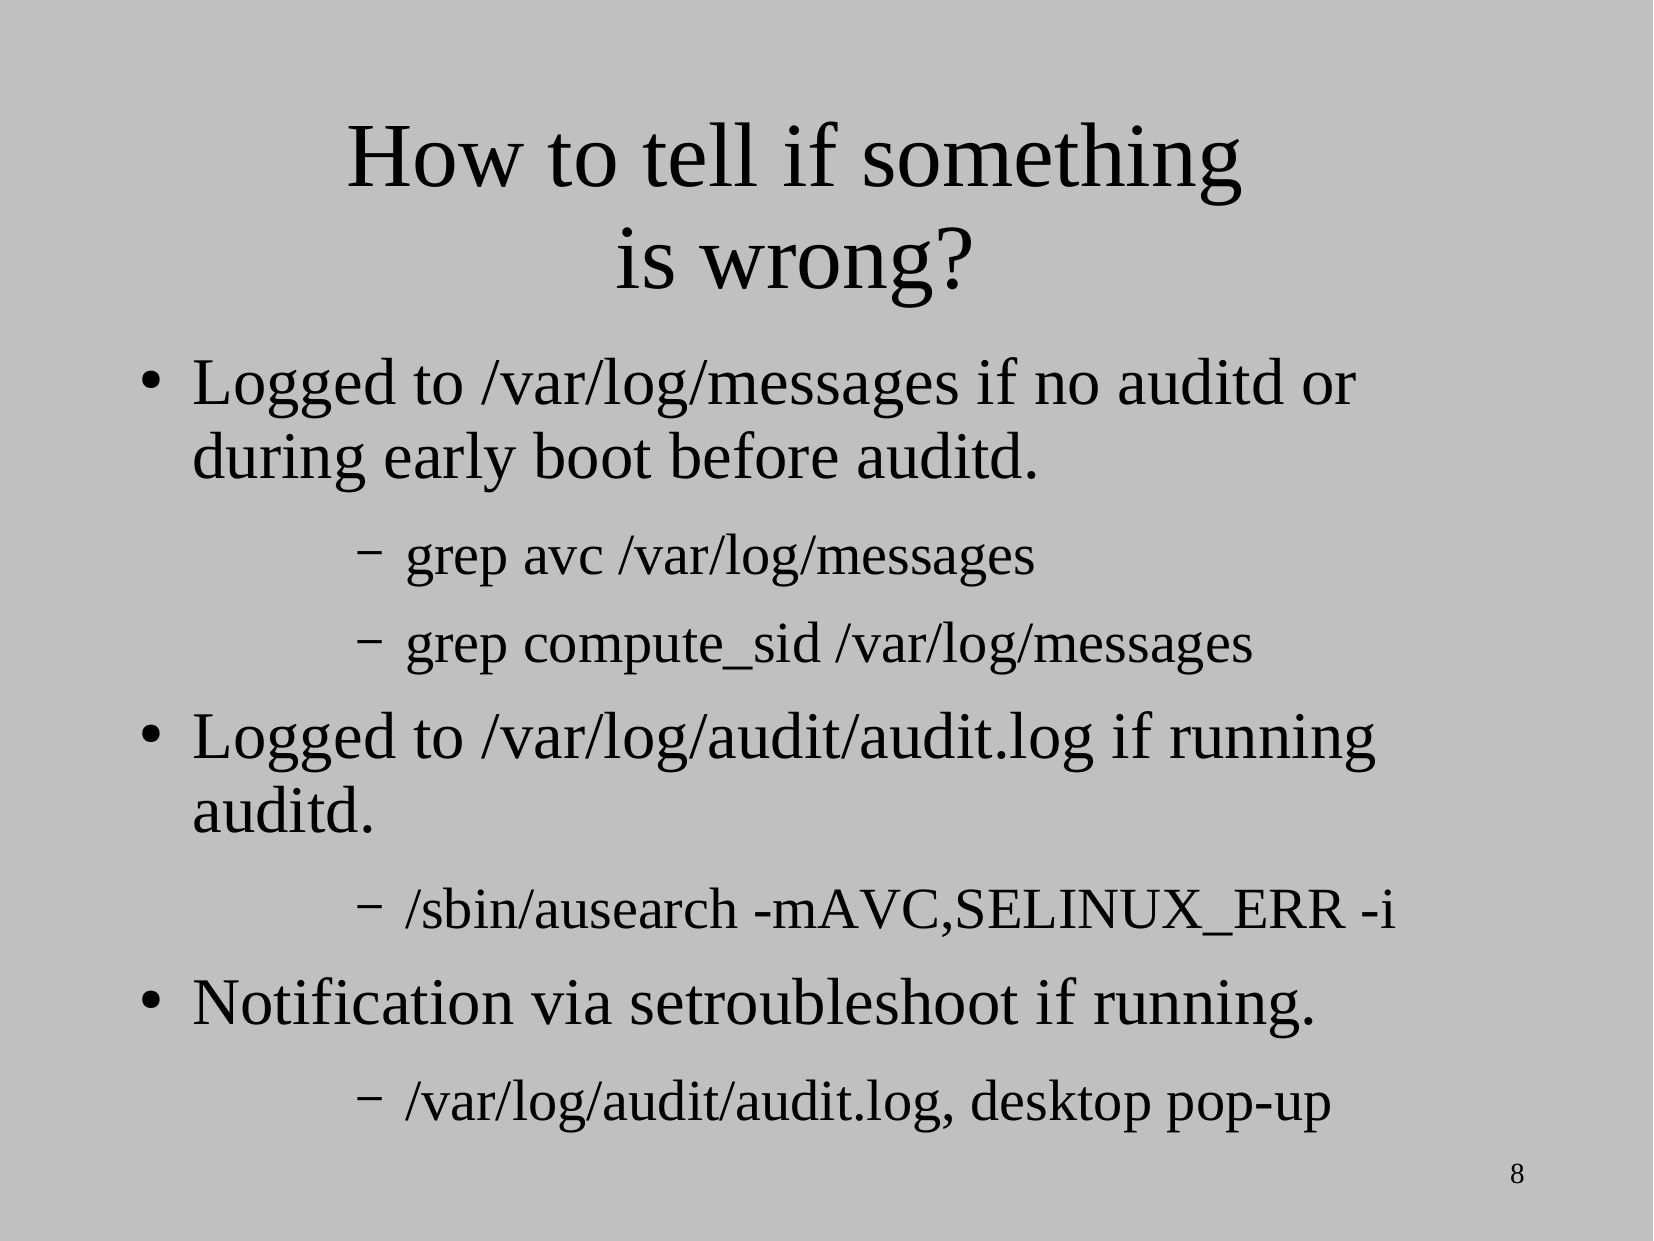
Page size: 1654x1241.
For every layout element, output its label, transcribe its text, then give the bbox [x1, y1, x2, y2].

title How to tell if something is wrong? [312, 102, 1279, 310]
list Logged to /var/log/messages if no auditd or during early boot before auditd. grep avc /var/log/messages grep compute_sid /var/log/messages Logged to /var/log/audit/audit.log if running auditd. /sbin/ausearch -mAVC,SELINUX_ERR -i Notification via setroubleshoot if running. /var/log/audit/audit.log, desktop pop-up [121, 344, 1534, 1164]
